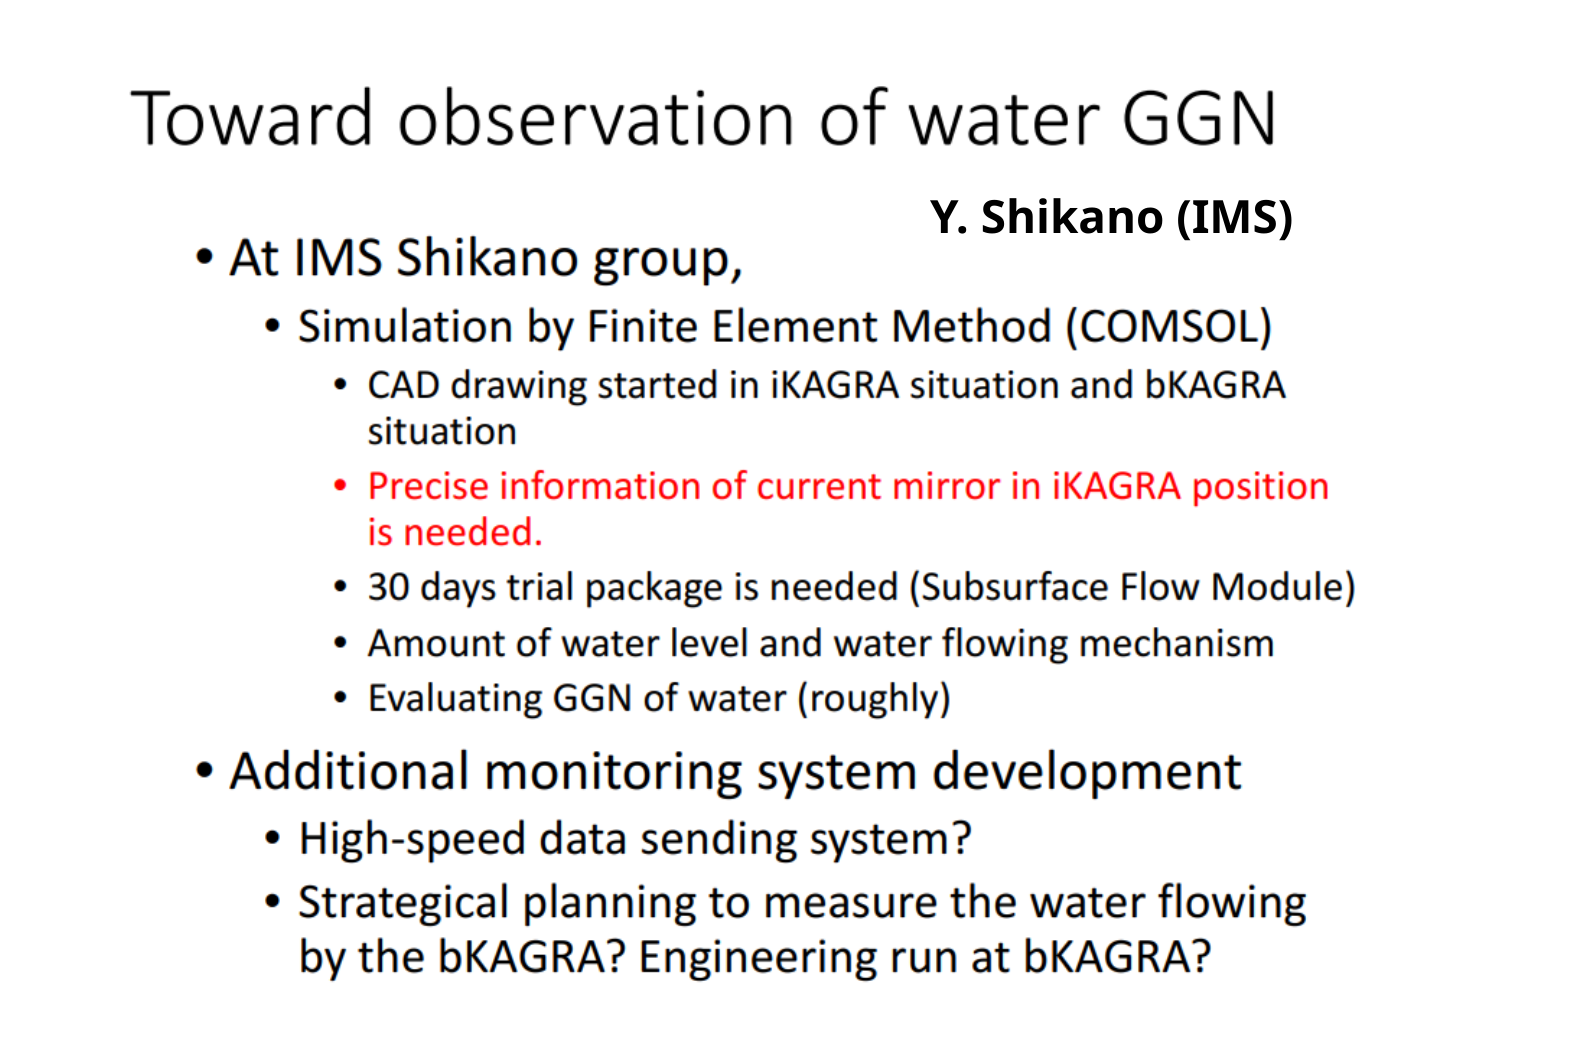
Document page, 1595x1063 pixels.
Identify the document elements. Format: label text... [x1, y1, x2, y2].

text_box Y. Shikano (IMS) [915, 177, 1388, 248]
picture [88, 62, 1407, 1004]
